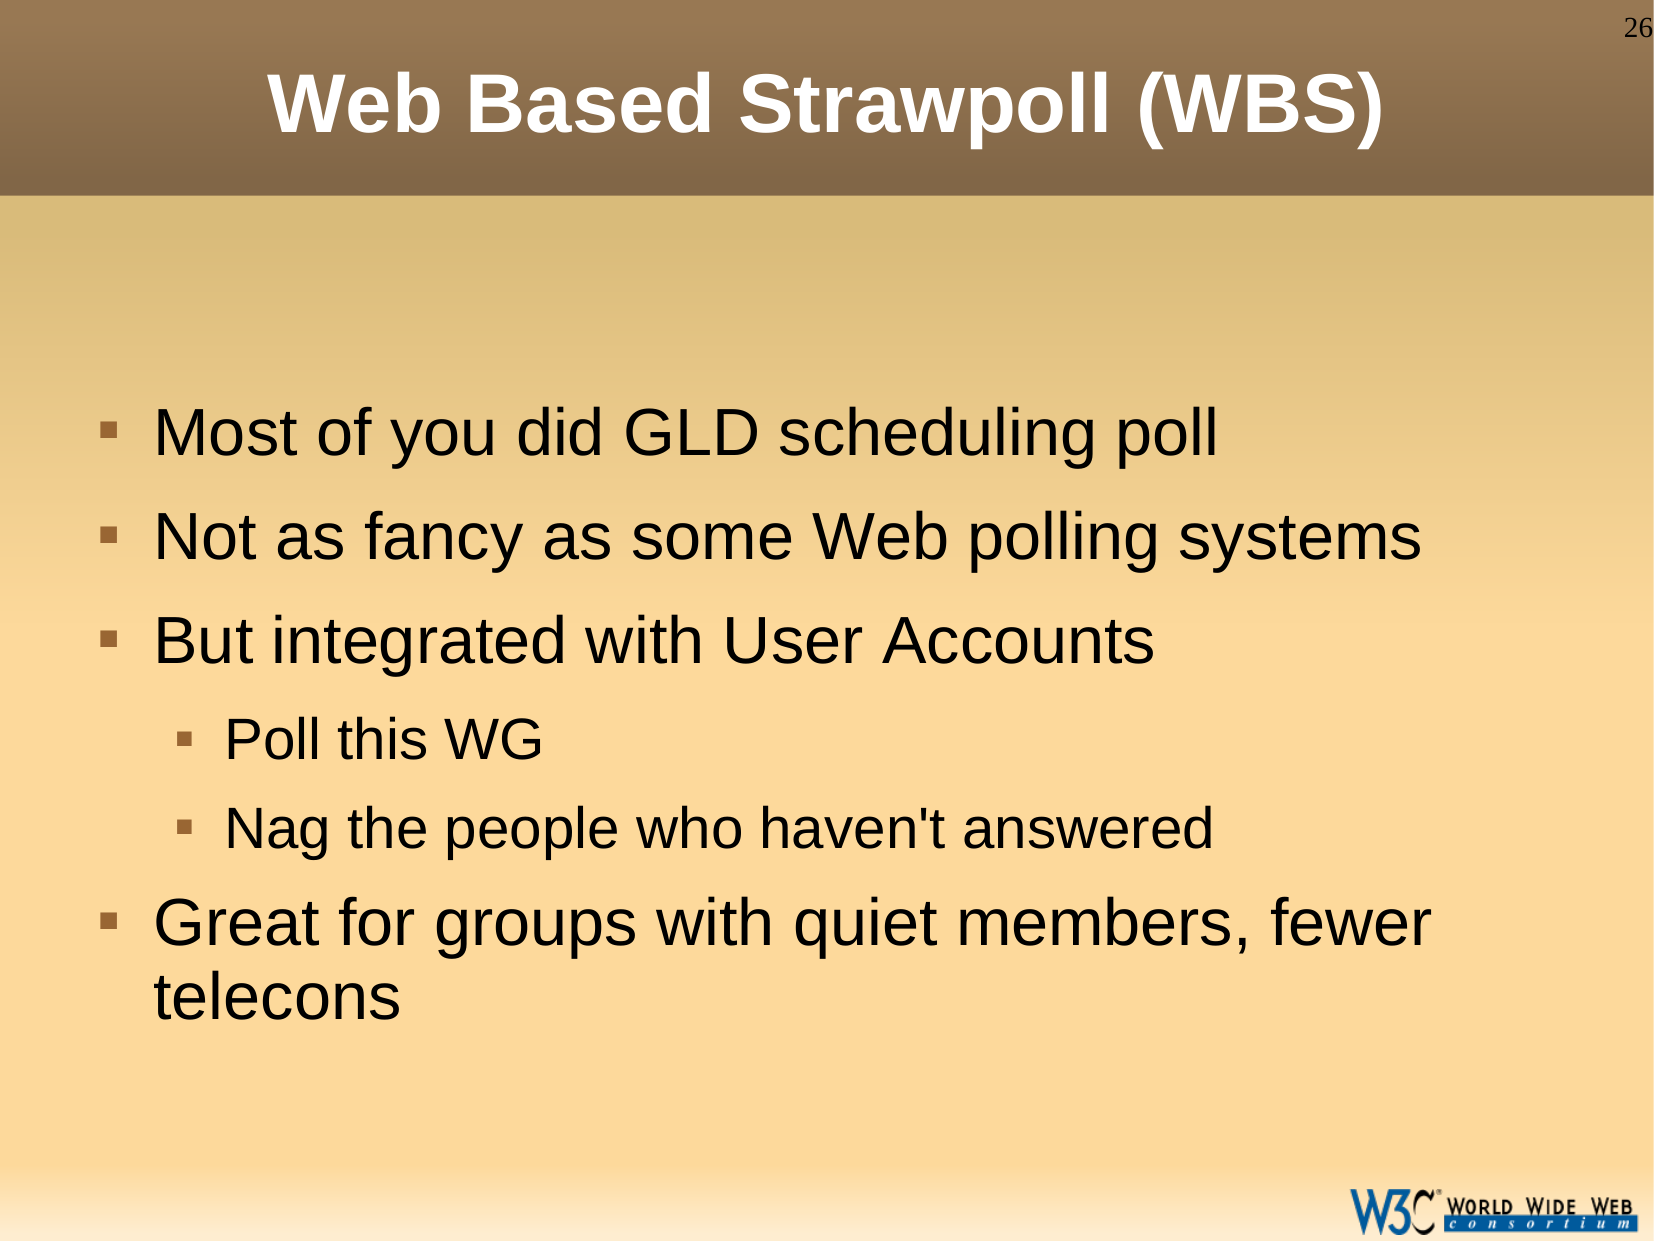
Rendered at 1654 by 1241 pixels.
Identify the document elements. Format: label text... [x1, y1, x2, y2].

picture [0, 208, 1654, 1241]
title Web Based Strawpoll (WBS) [0, 0, 1654, 208]
list Most of you did GLD scheduling poll Not as fancy as some Web polling systems But integrated with User Accounts Poll this WG Nag the people who haven't answered Great for groups with quiet members, fewer telecons [82, 290, 1571, 1129]
